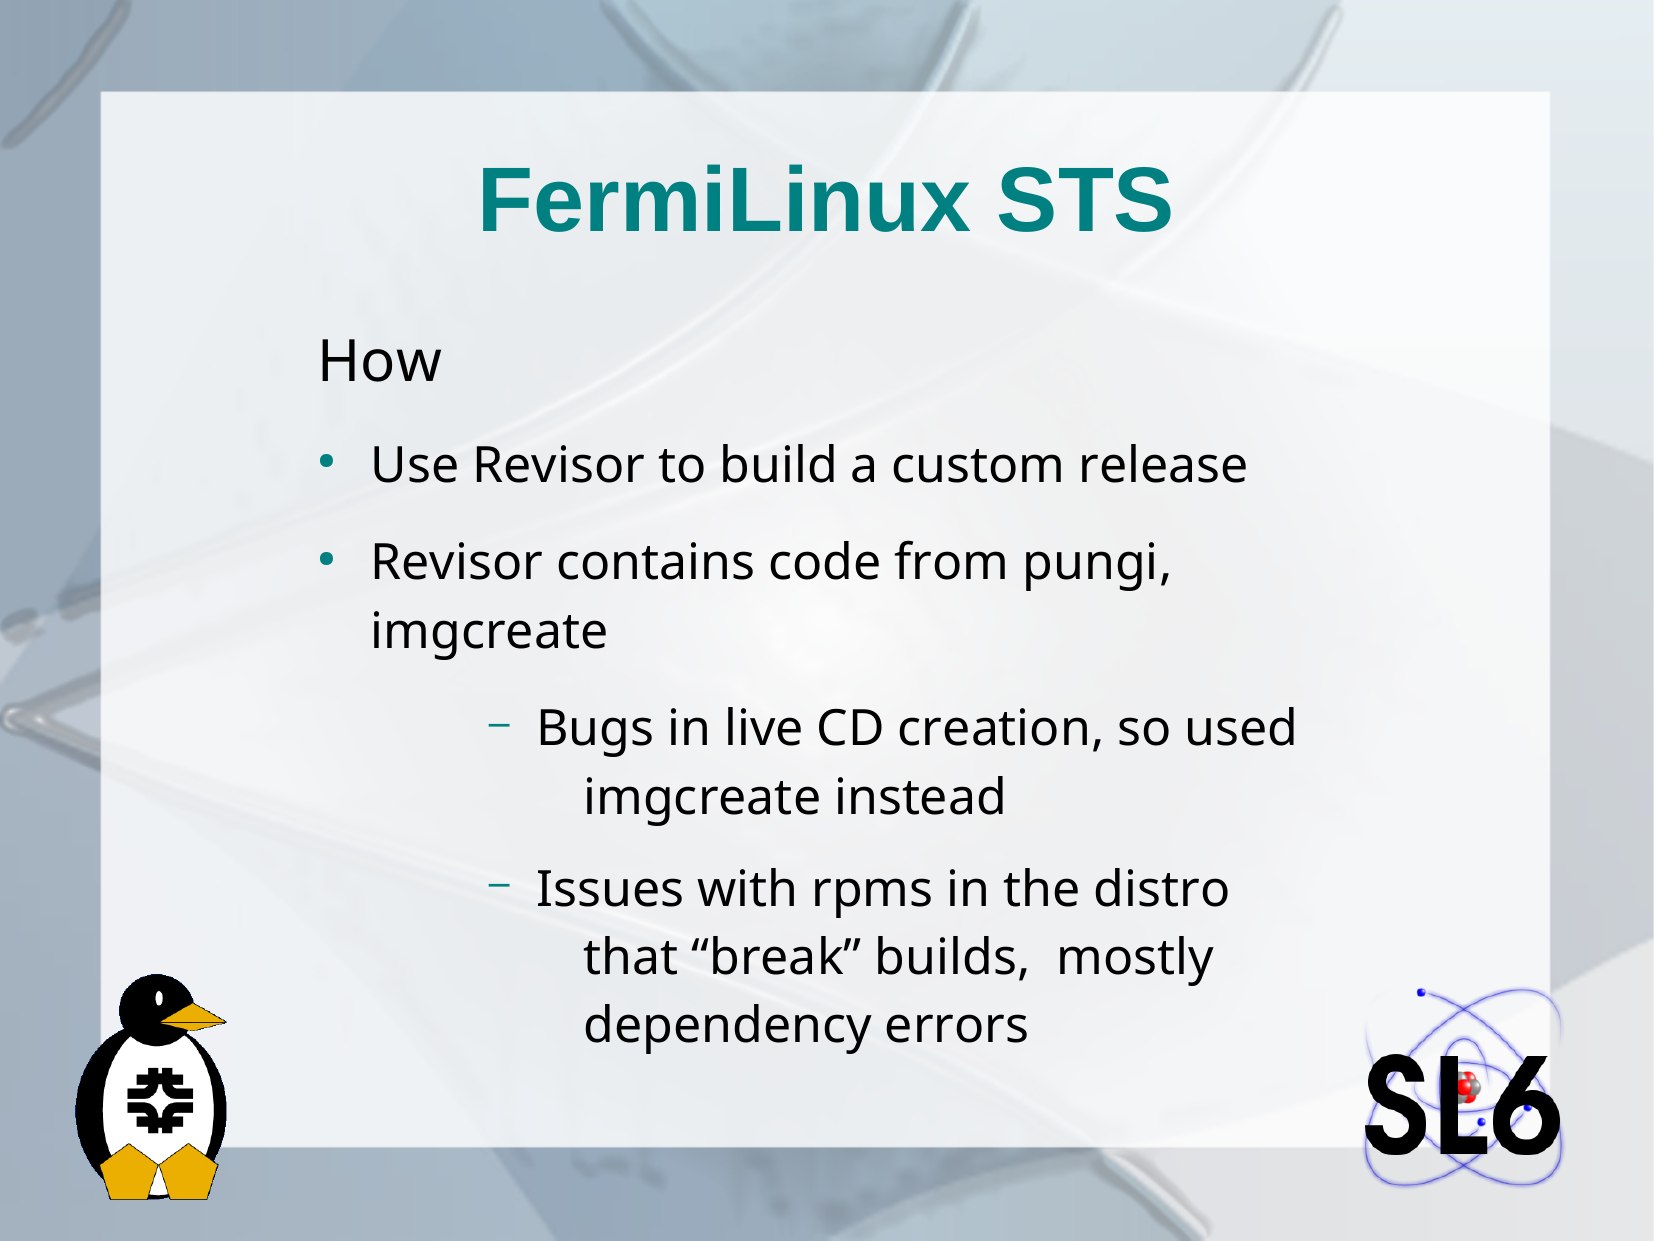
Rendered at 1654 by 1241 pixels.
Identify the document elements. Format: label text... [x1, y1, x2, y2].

list How Use Revisor to build a custom release Revisor contains code from pungi, imgcreate Bugs in live CD creation, so used imgcreate instead Issues with rpms in the distro that “break” builds, mostly dependency errors [300, 319, 1313, 1106]
picture [0, 0, 1654, 1241]
title FermiLinux STS [118, 96, 1536, 304]
